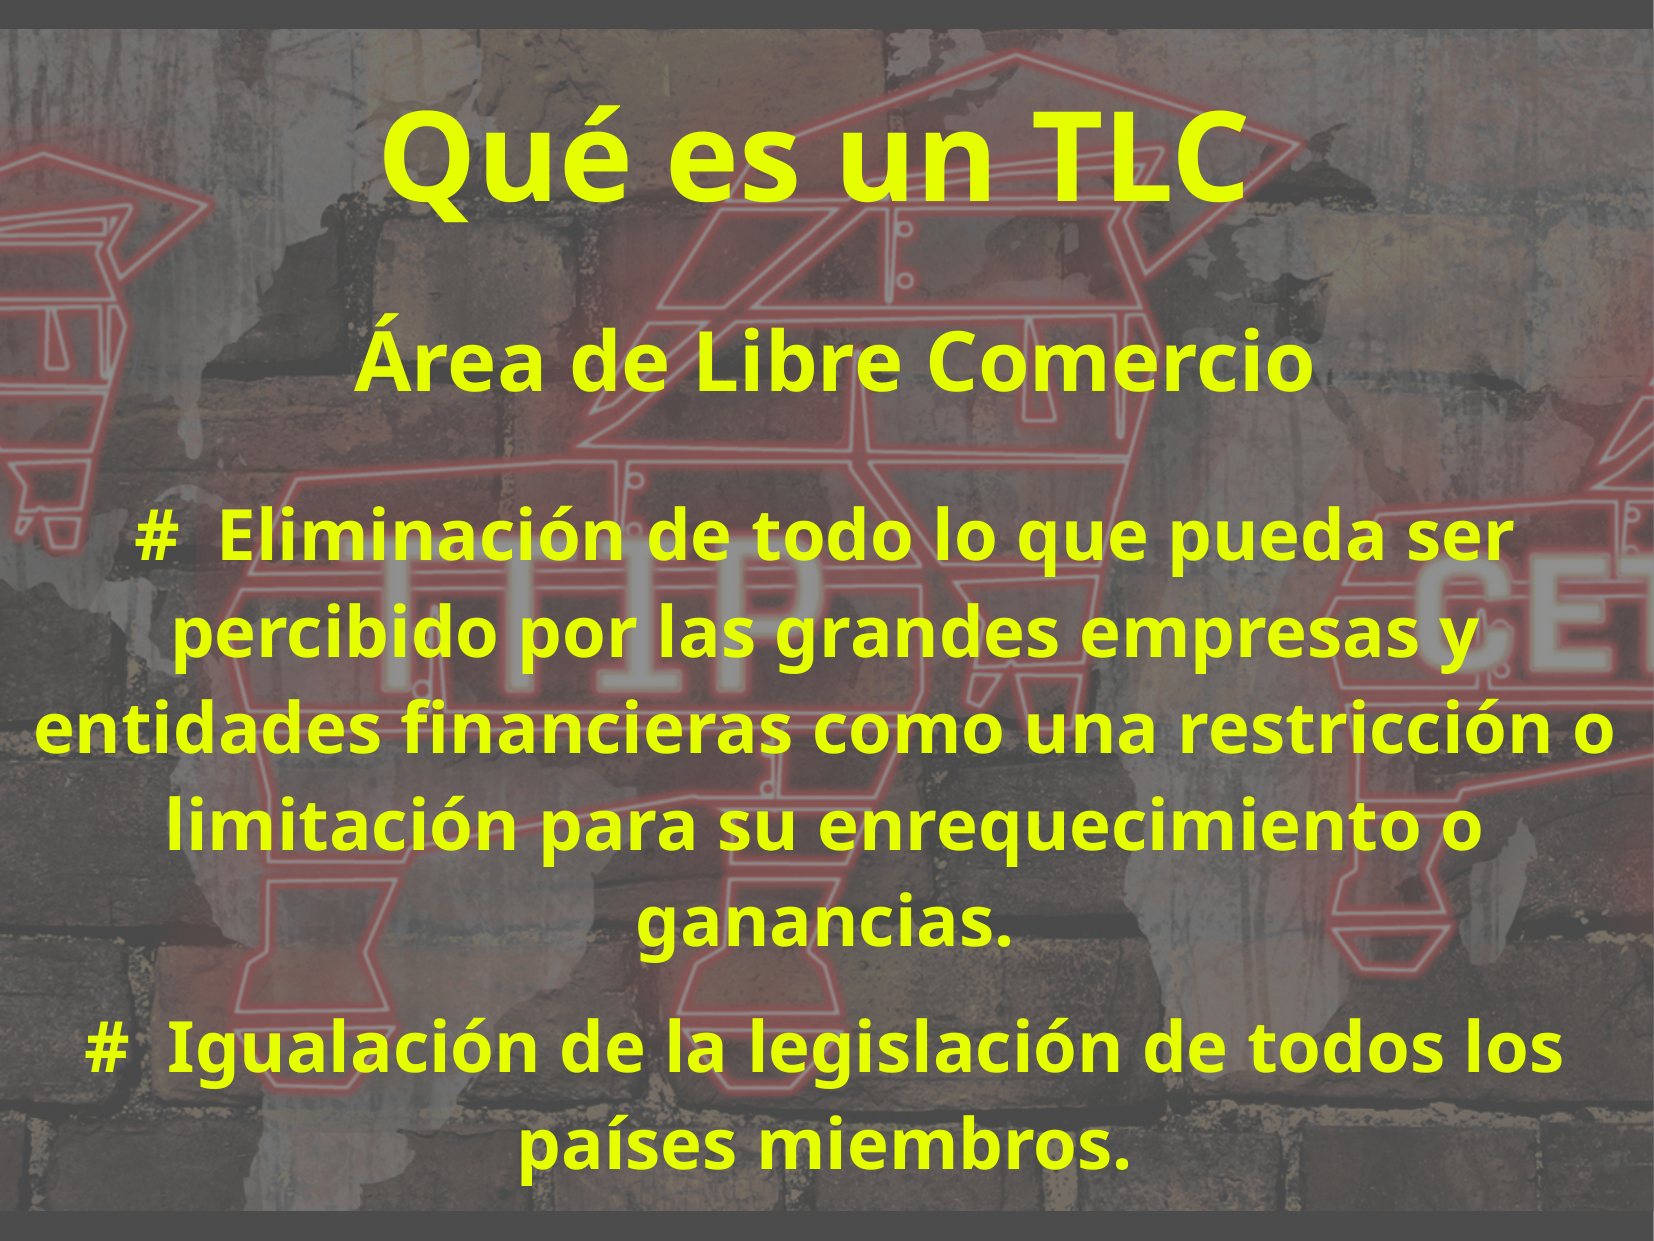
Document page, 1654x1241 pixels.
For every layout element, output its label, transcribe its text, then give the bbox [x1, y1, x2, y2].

title Qué es un TLC [59, 56, 1571, 250]
picture [0, 29, 1654, 1211]
list # Eliminación de todo lo que pueda ser percibido por las grandes empresas y entidades financieras como una restricción o limitación para su enrequecimiento o ganancias. # Igualación de la legislación de todos los países miembros. # Mecanismos legales que lo garanticen. [2, 485, 1648, 1149]
list Área de Libre Comercio [29, 302, 1571, 404]
